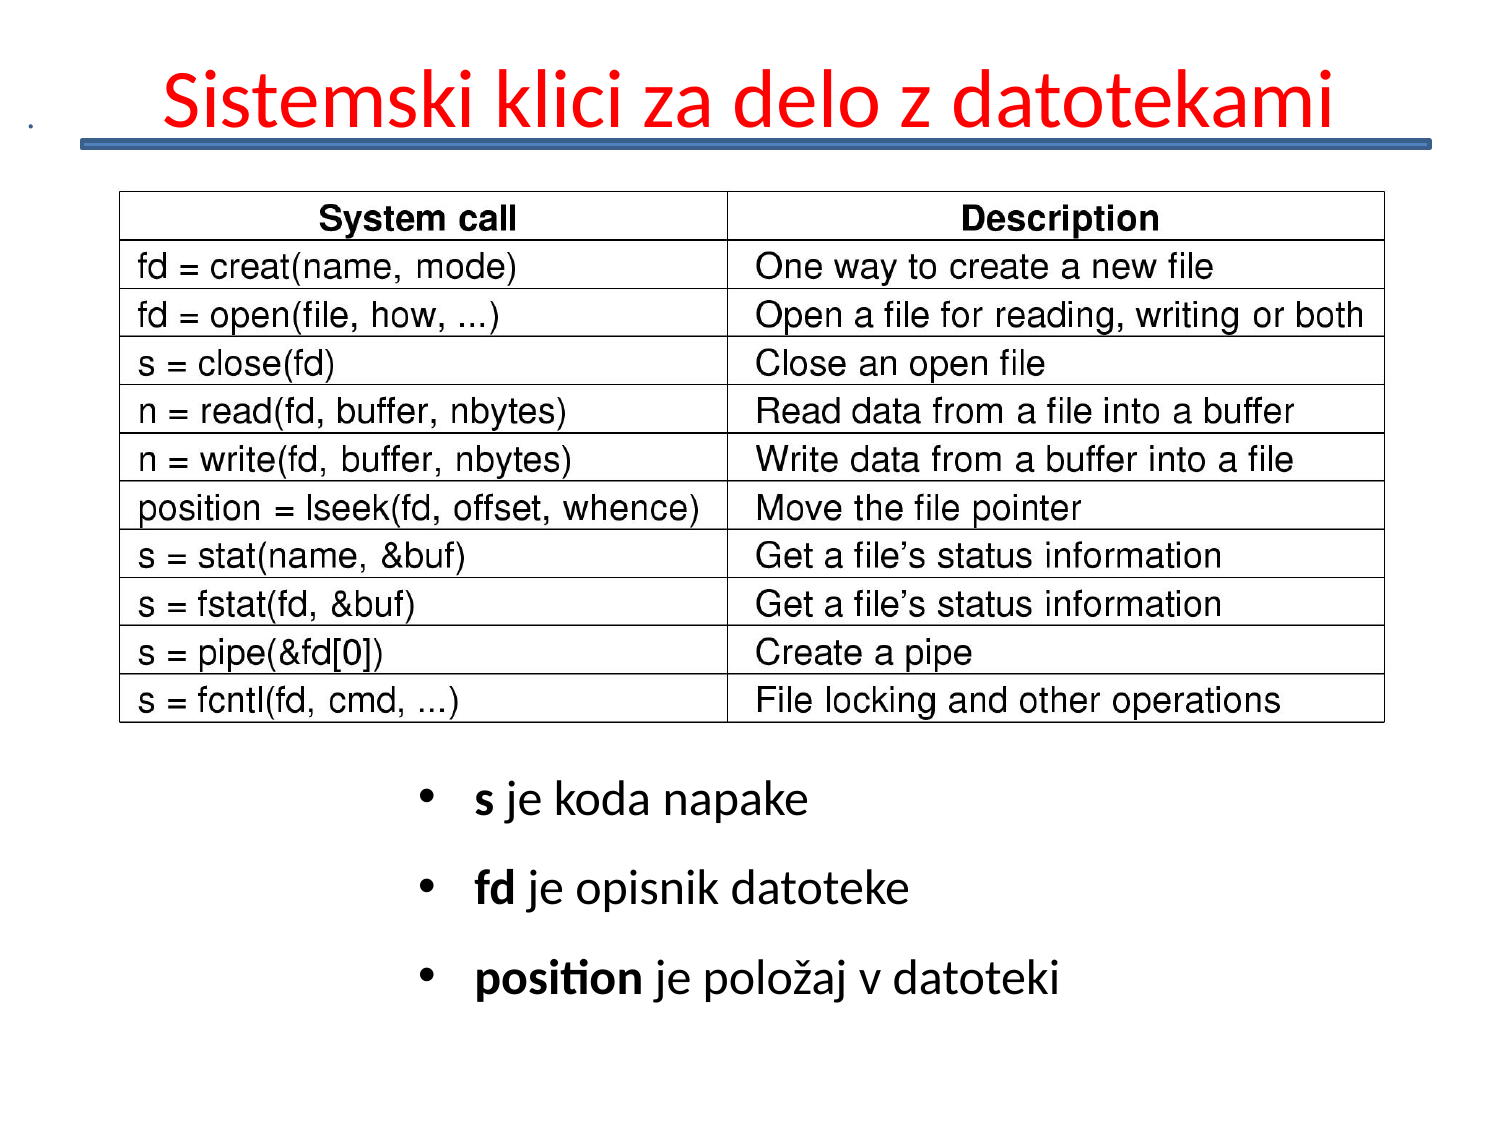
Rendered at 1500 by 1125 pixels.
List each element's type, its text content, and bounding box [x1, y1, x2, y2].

title Sistemski klici za delo z datotekami [0, 0, 1500, 188]
list s je koda napake fd je opisnik datoteke position je položaj v datoteki [403, 757, 1388, 1075]
picture [117, 176, 1390, 724]
